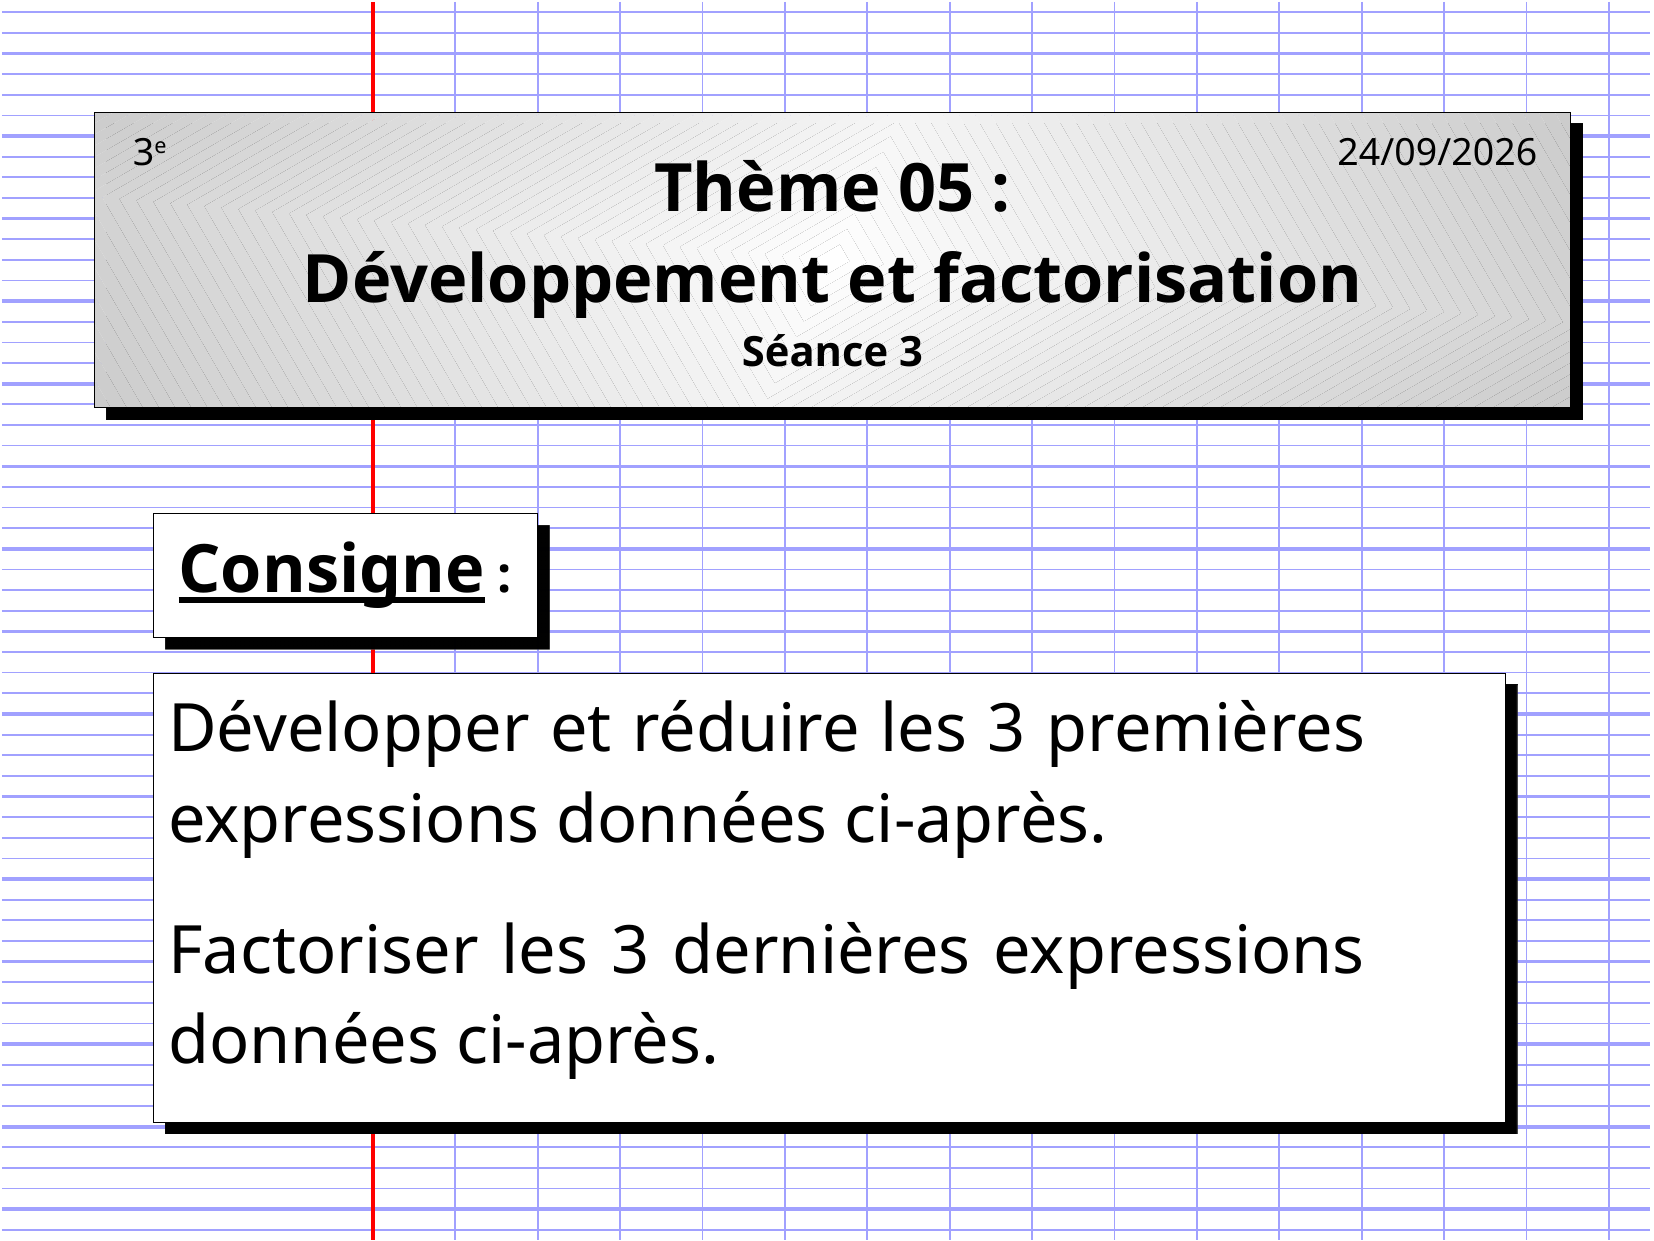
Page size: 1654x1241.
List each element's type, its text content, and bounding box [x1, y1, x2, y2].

text_box Consigne : [153, 513, 538, 638]
text_box Développer et réduire les 3 premières expressions données ci-après. Factoriser les 3 dernières expressions données ci-après. [153, 673, 1506, 1123]
picture [0, 0, 1654, 1241]
text_box Thème 05 : Développement et factorisation Séance 3 [94, 112, 1571, 408]
text_box 3e [118, 118, 207, 186]
text_box 09/12/2012 [1322, 118, 1560, 186]
